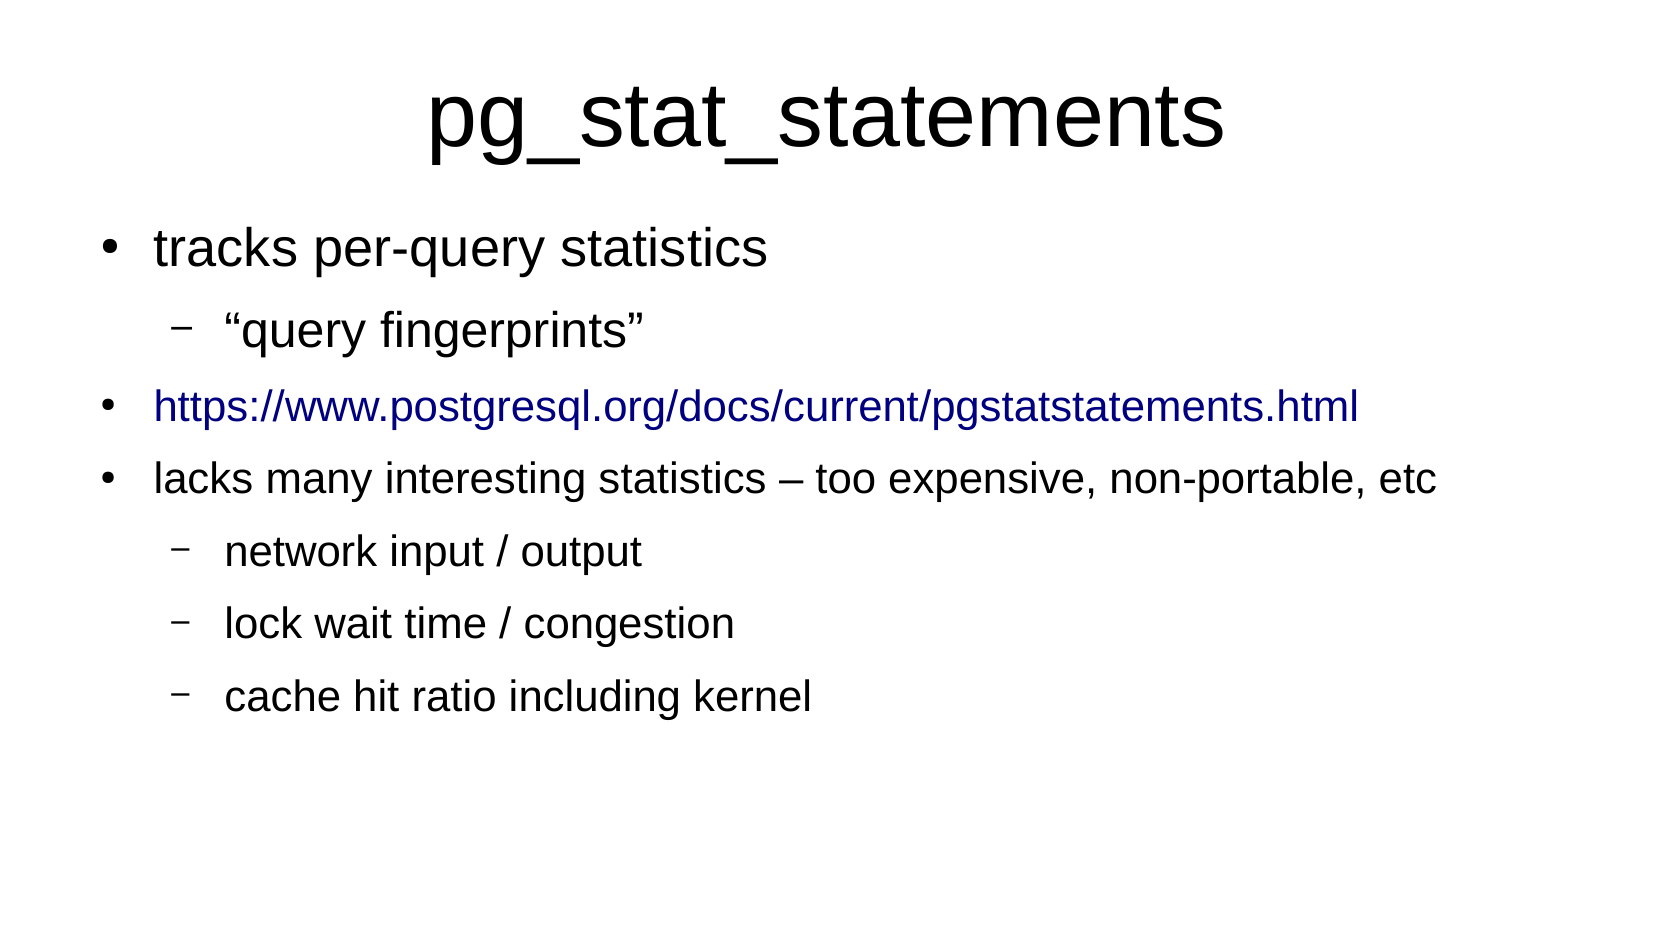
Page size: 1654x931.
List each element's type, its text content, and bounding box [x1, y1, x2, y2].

title pg_stat_statements [82, 37, 1571, 193]
list tracks per-query statistics “query fingerprints” https://www.postgresql.org/docs/current/pgstatstatements.html lacks many interesting statistics – too expensive, non-portable, etc network input / output lock wait time / congestion cache hit ratio including kernel [82, 217, 1571, 758]
